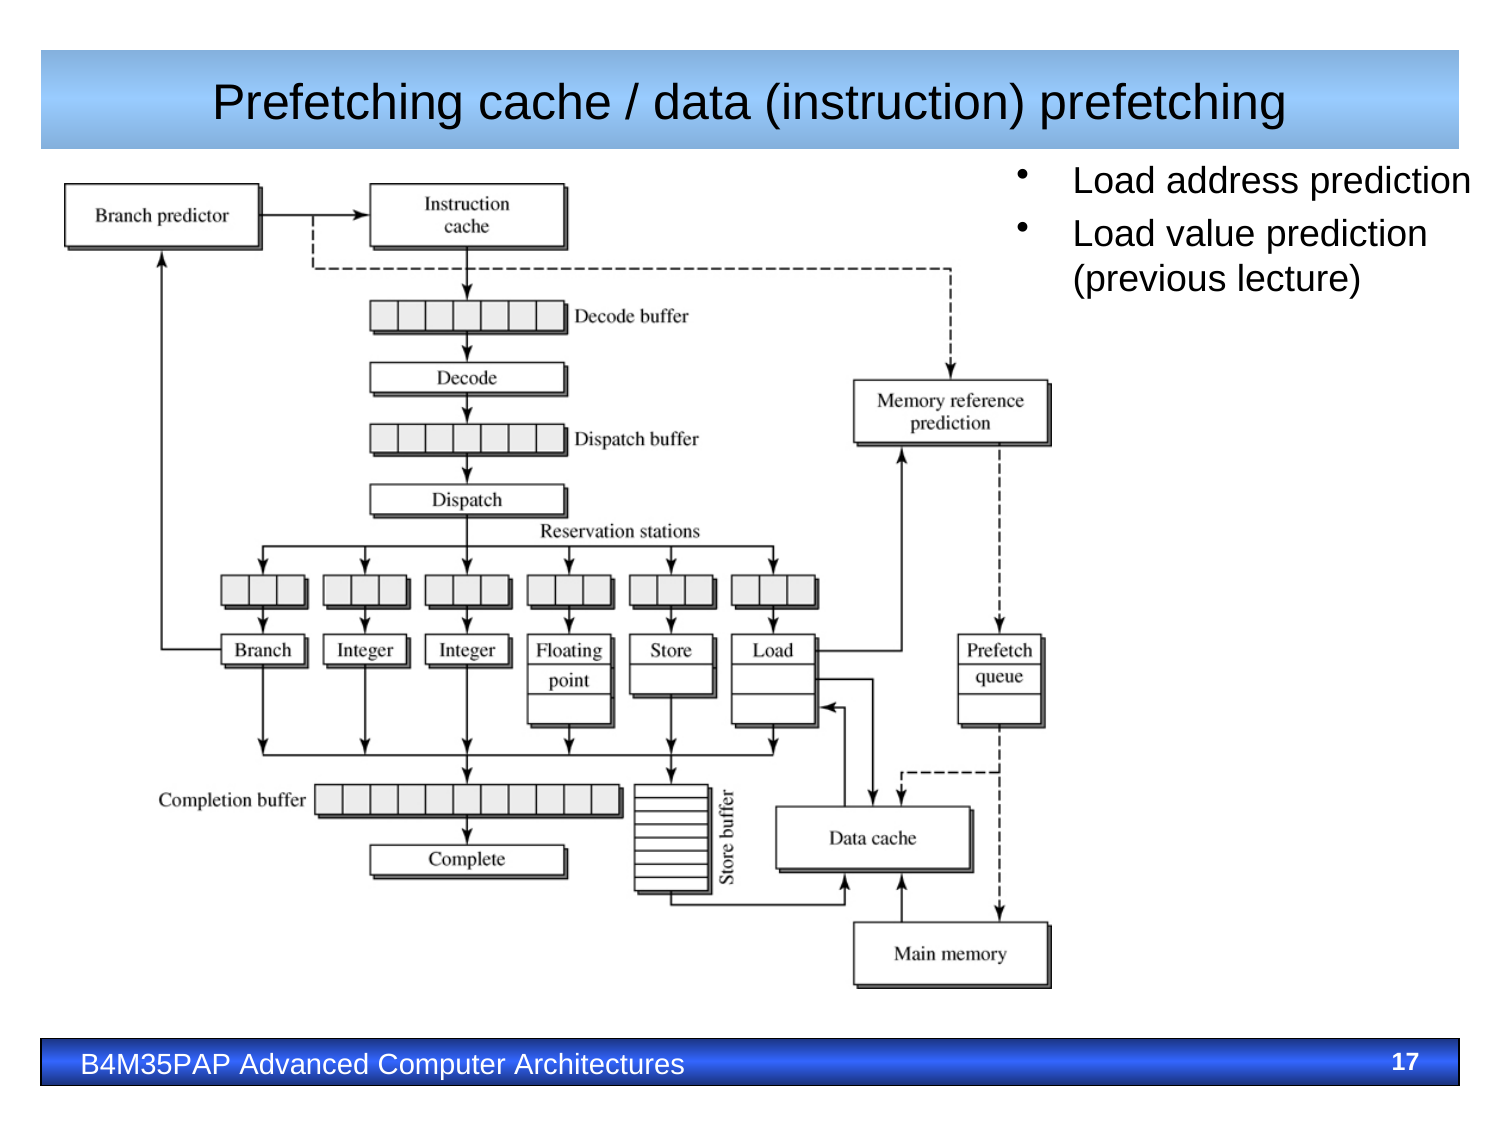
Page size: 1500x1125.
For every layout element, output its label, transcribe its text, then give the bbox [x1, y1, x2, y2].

picture [64, 183, 1052, 989]
text_box Load address prediction Load value prediction (previous lecture) [1001, 148, 1500, 298]
title Prefetching cache / data (instruction) prefetching [41, 50, 1459, 149]
